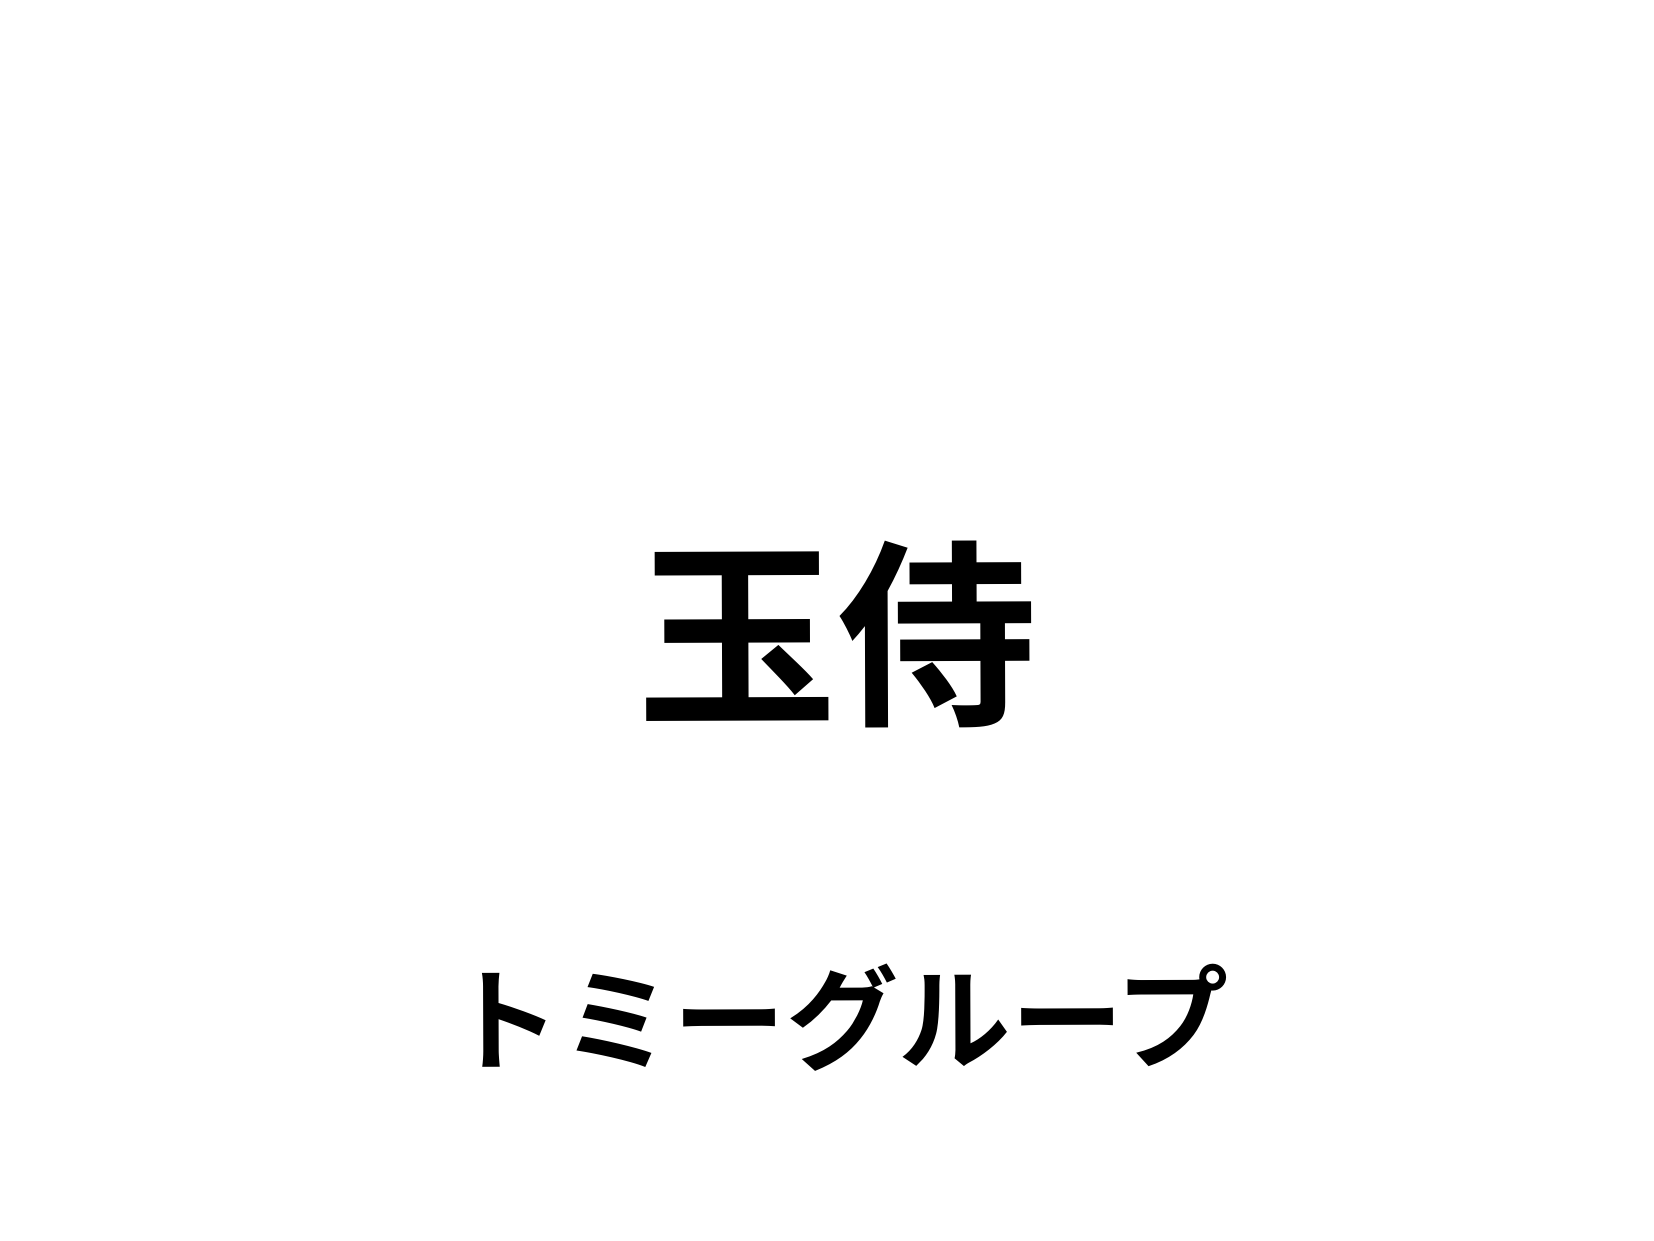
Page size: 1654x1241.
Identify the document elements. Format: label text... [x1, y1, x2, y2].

title 玉侍 トミーグループ [92, 425, 1583, 857]
